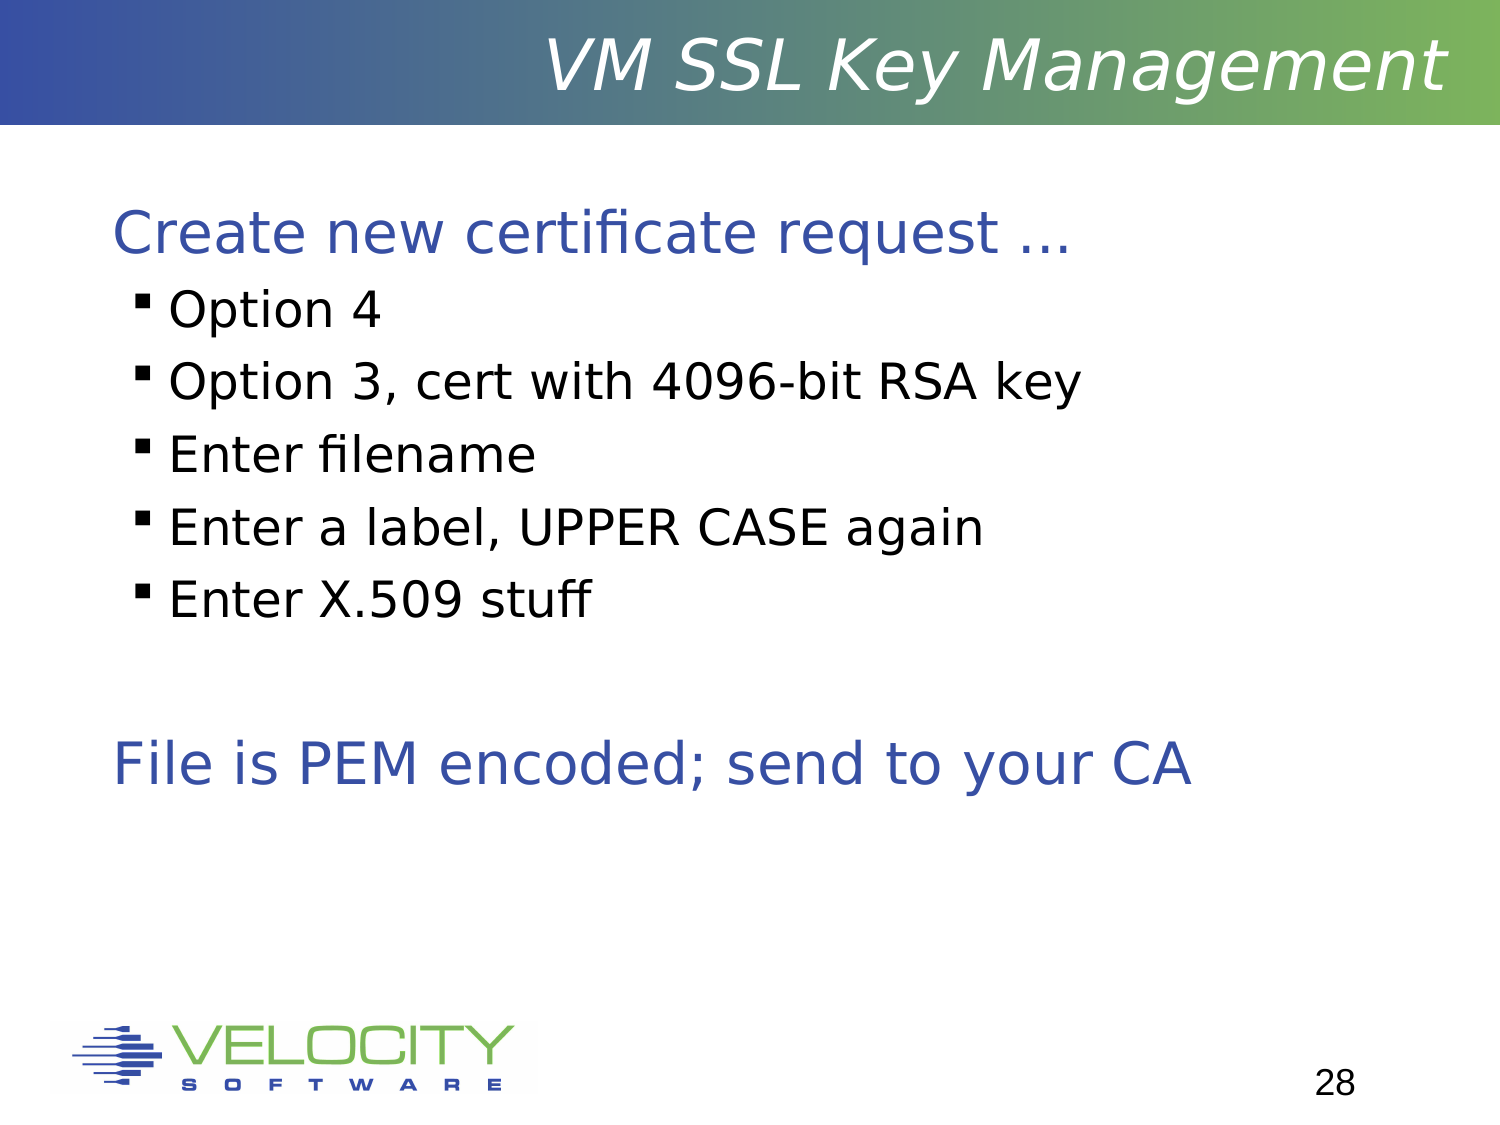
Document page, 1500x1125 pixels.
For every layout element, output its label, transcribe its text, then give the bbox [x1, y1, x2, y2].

title VM SSL Key Management [62, 12, 1463, 113]
list Create new certificate request ... Option 4 Option 3, cert with 4096-bit RSA key Enter filename Enter a label, UPPER CASE again Enter X.509 stuff File is PEM encoded; send to your CA [70, 187, 1438, 988]
picture [50, 1021, 538, 1094]
